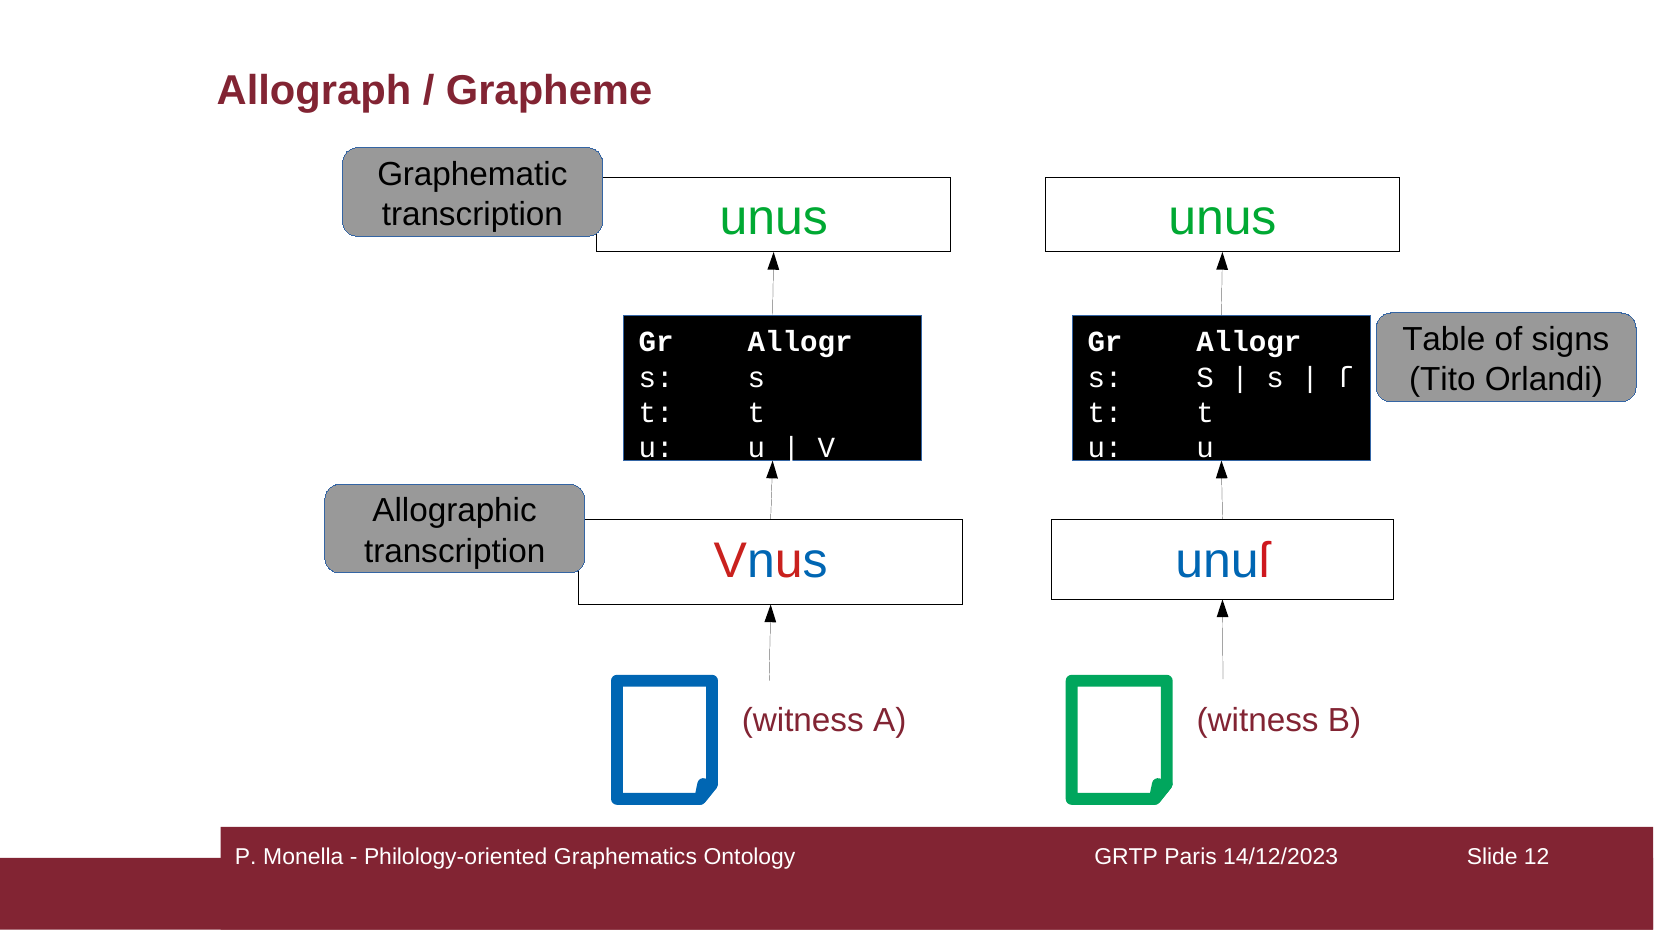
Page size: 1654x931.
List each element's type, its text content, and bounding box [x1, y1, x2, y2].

text_box Gr Allogr s: S | s | ſ t: t u: u [1072, 315, 1371, 461]
text_box Table of signs (Tito Orlandi) [1376, 312, 1637, 402]
text_box unus [596, 177, 951, 252]
text_box (witness B) [1163, 690, 1434, 803]
text_box unuſ [1051, 519, 1394, 600]
title Allograph / Grapheme [201, 55, 1543, 124]
text_box Graphematic transcription [342, 147, 603, 237]
text_box Gr Allogr s: s t: t u: u | V [623, 315, 922, 461]
text_box Allographic transcription [324, 484, 585, 573]
text_box (witness A) [718, 690, 922, 766]
text_box Vnus [578, 519, 963, 605]
text_box unus [1045, 177, 1400, 252]
